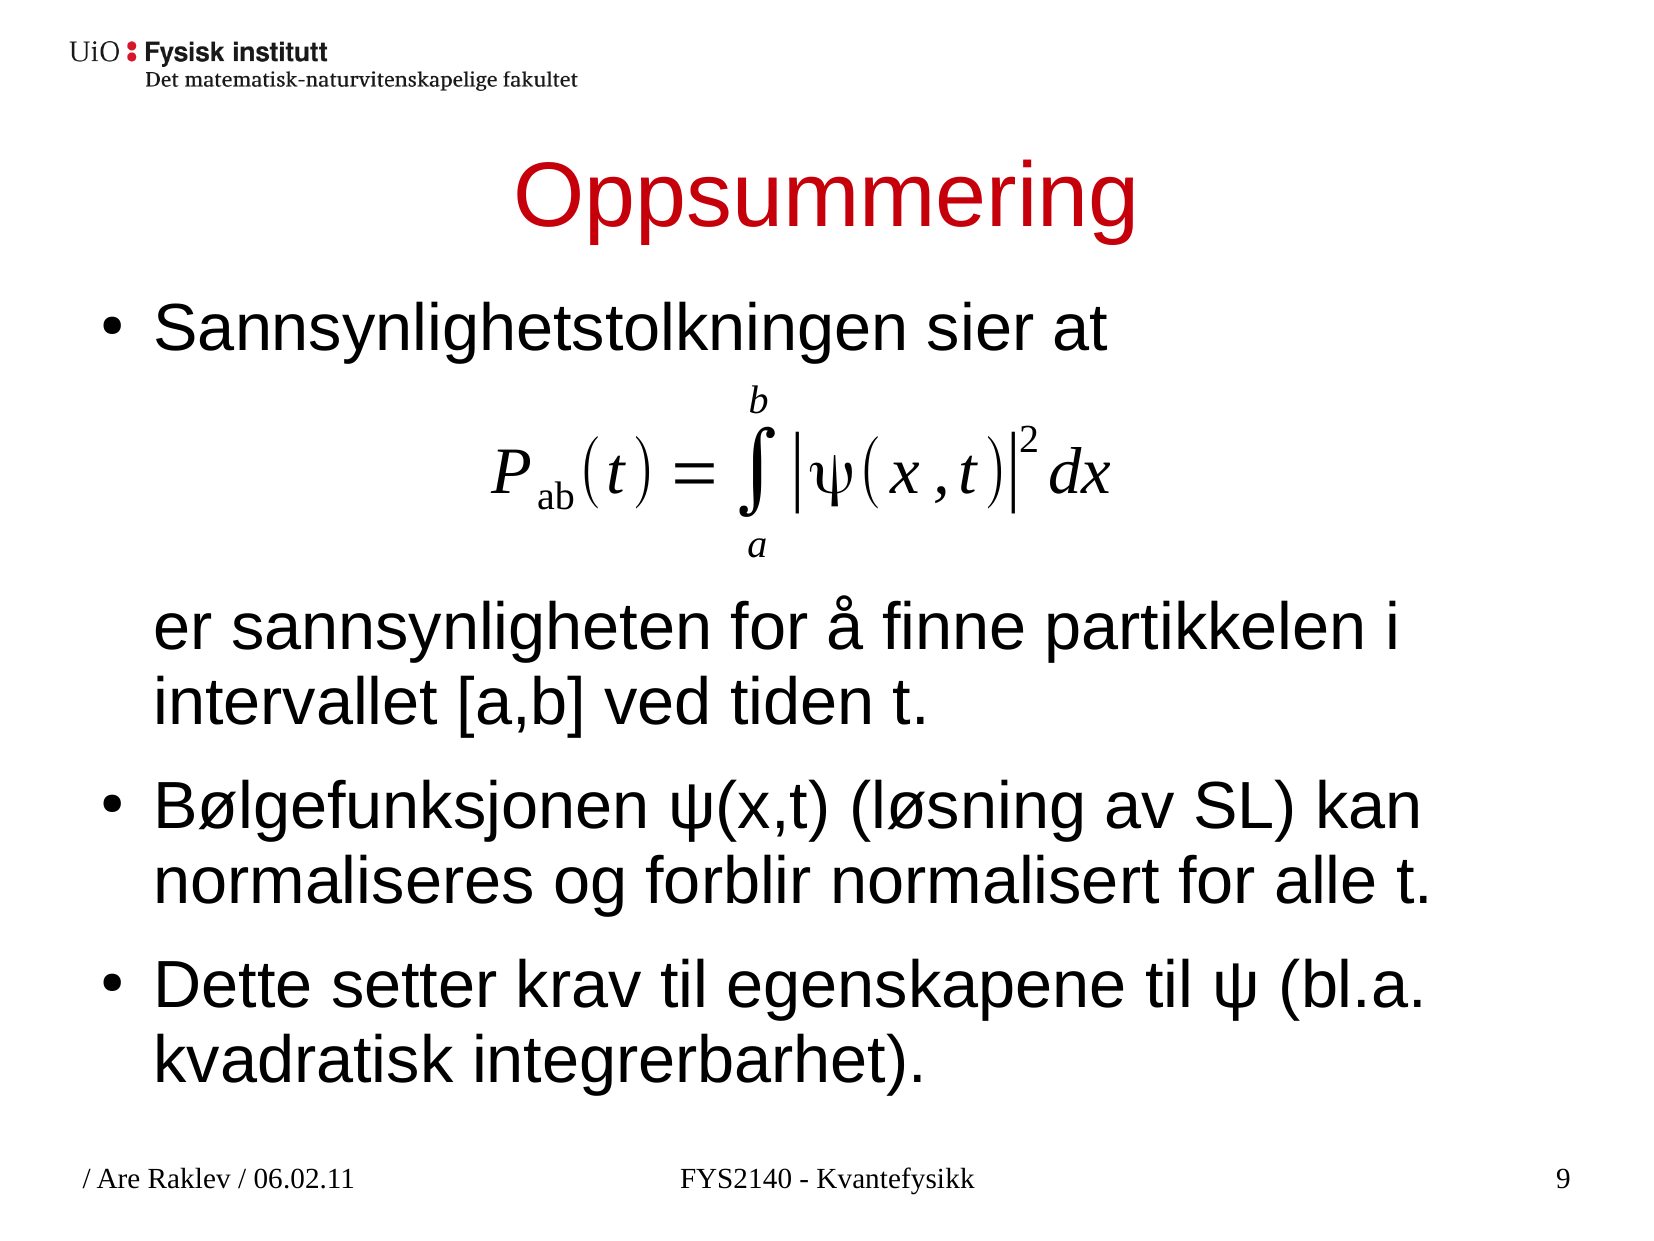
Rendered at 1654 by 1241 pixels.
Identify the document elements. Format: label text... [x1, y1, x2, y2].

title Oppsummering [82, 90, 1571, 290]
chart [480, 378, 1118, 567]
list Sannsynlighetstolkningen sier at er sannsynligheten for å finne partikkelen i intervallet [a,b] ved tiden t. Bølgefunksjonen ψ(x,t) (løsning av SL) kan normaliseres og forblir normalisert for alle t. Dette setter krav til egenskapene til ψ (bl.a. kvadratisk integrerbarhet). [82, 290, 1613, 1095]
picture [68, 37, 581, 93]
